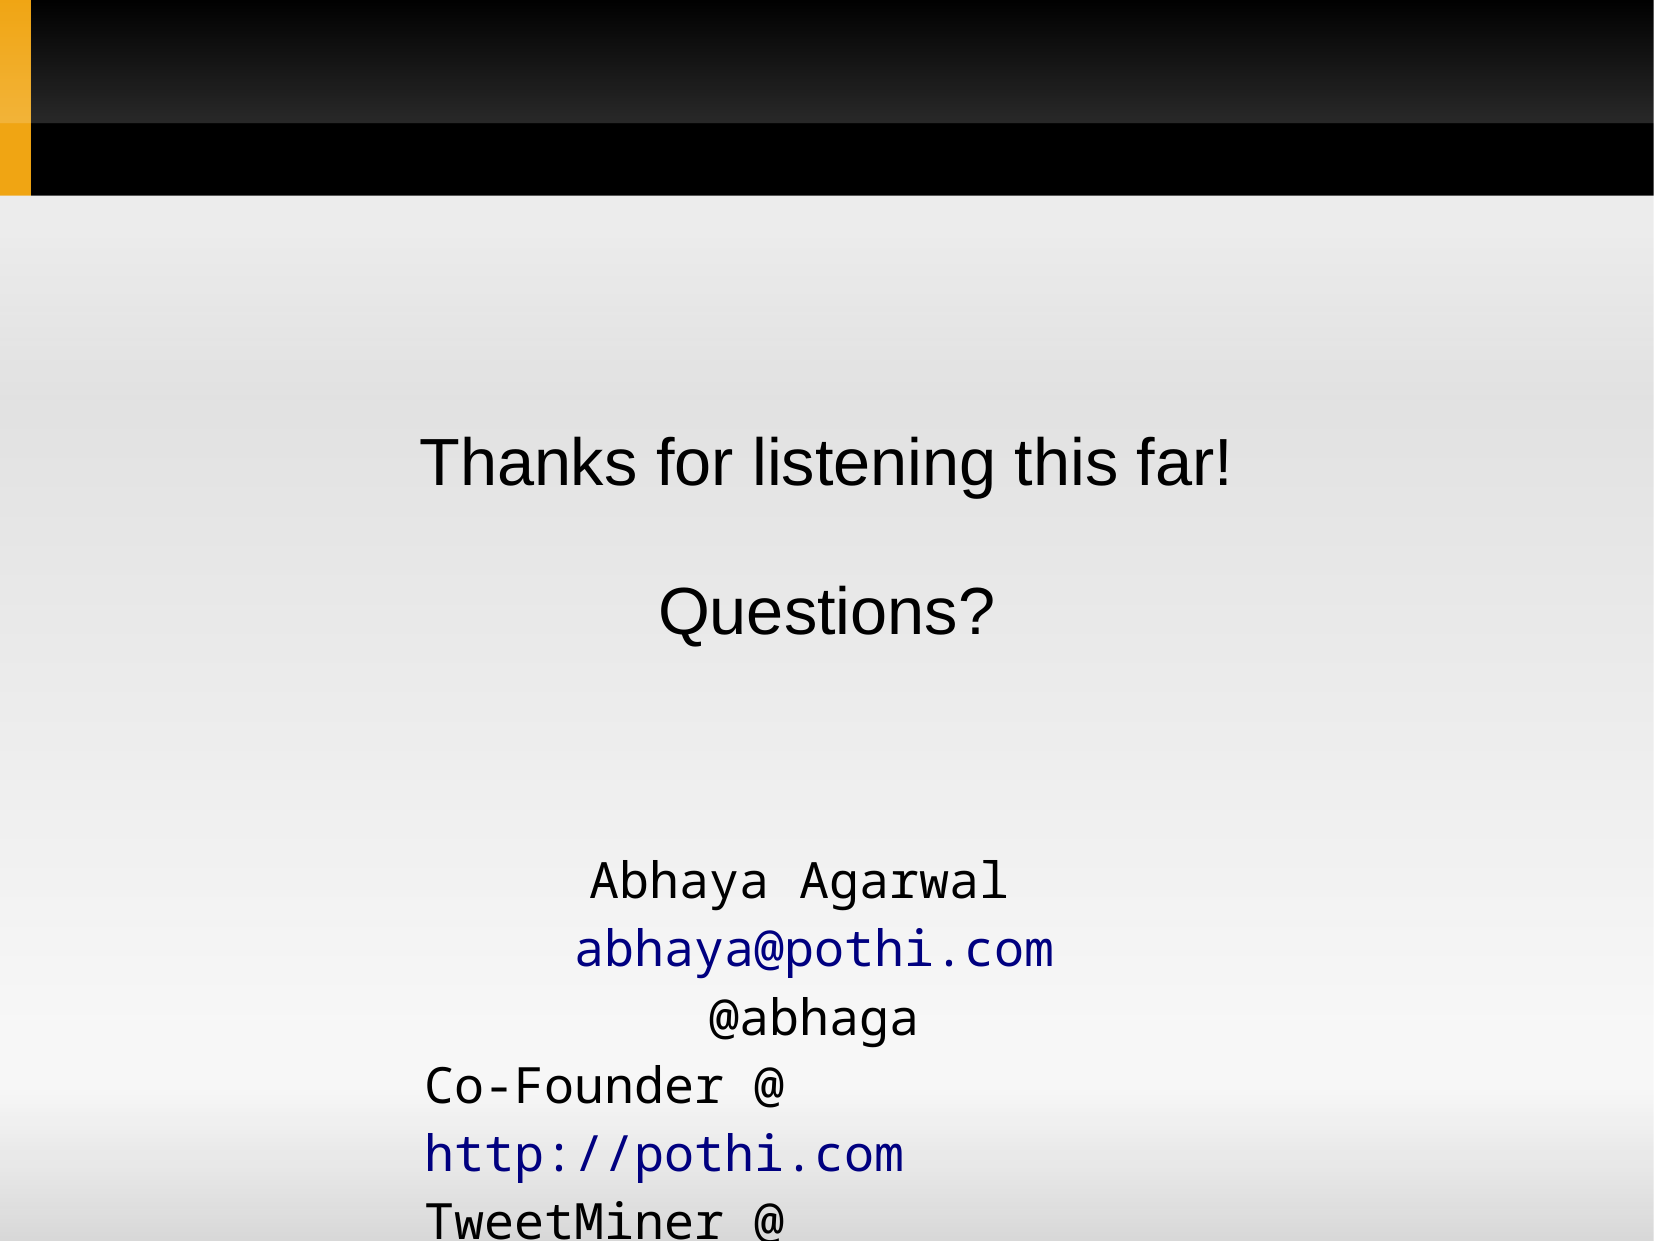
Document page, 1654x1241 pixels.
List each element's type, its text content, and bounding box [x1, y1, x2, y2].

subtitle Thanks for listening this far! Questions? [82, 362, 1571, 712]
picture [0, 0, 1654, 1241]
picture [765, 1216, 772, 1230]
text_box Abhaya Agarwal abhaya@pothi.com @abhaga Co-Founder @ http://pothi.com TweetMiner @ http://wisdomtap.com Blog @ http://abhaga.blogspot.com [409, 837, 1267, 1106]
